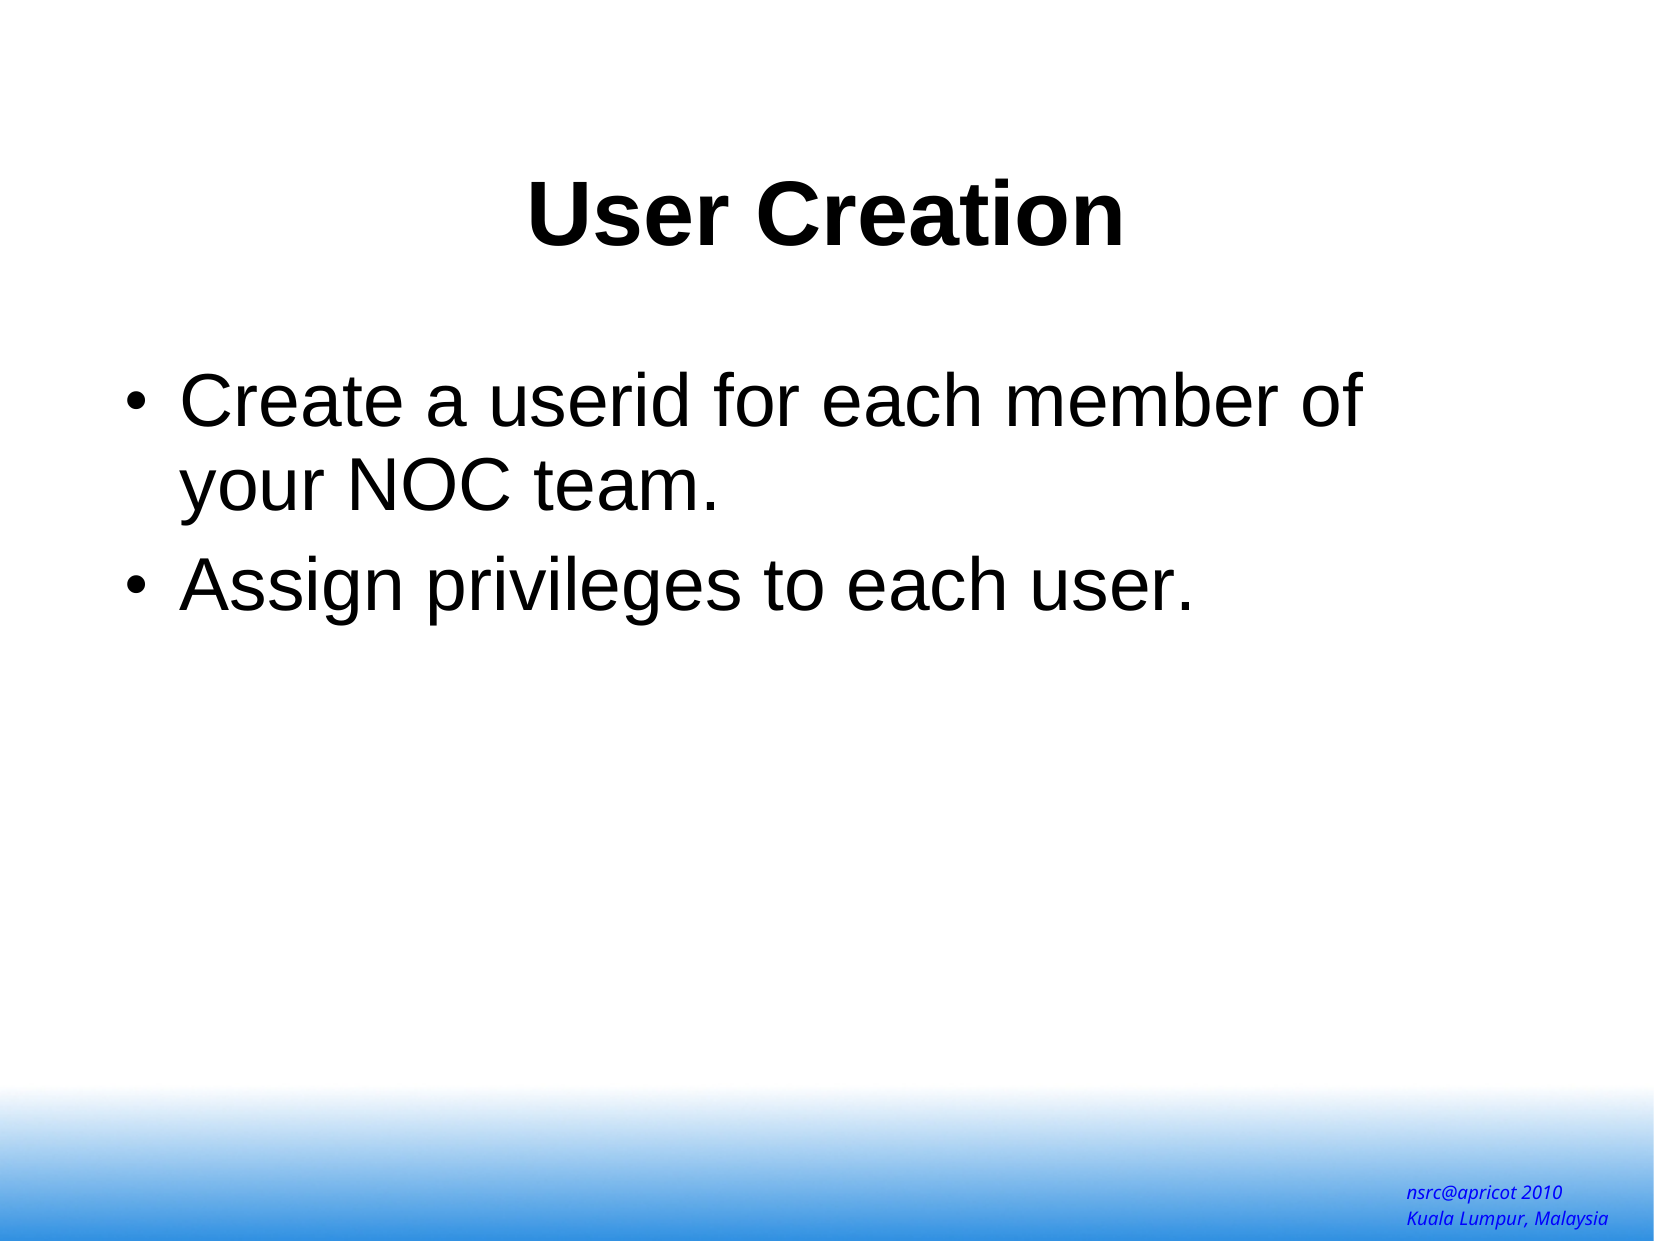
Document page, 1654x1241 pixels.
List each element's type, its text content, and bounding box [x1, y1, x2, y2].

title User Creation [124, 110, 1530, 317]
list Create a userid for each member of your NOC team. Assign privileges to each user. [124, 358, 1530, 1103]
picture [0, 1083, 1654, 1241]
